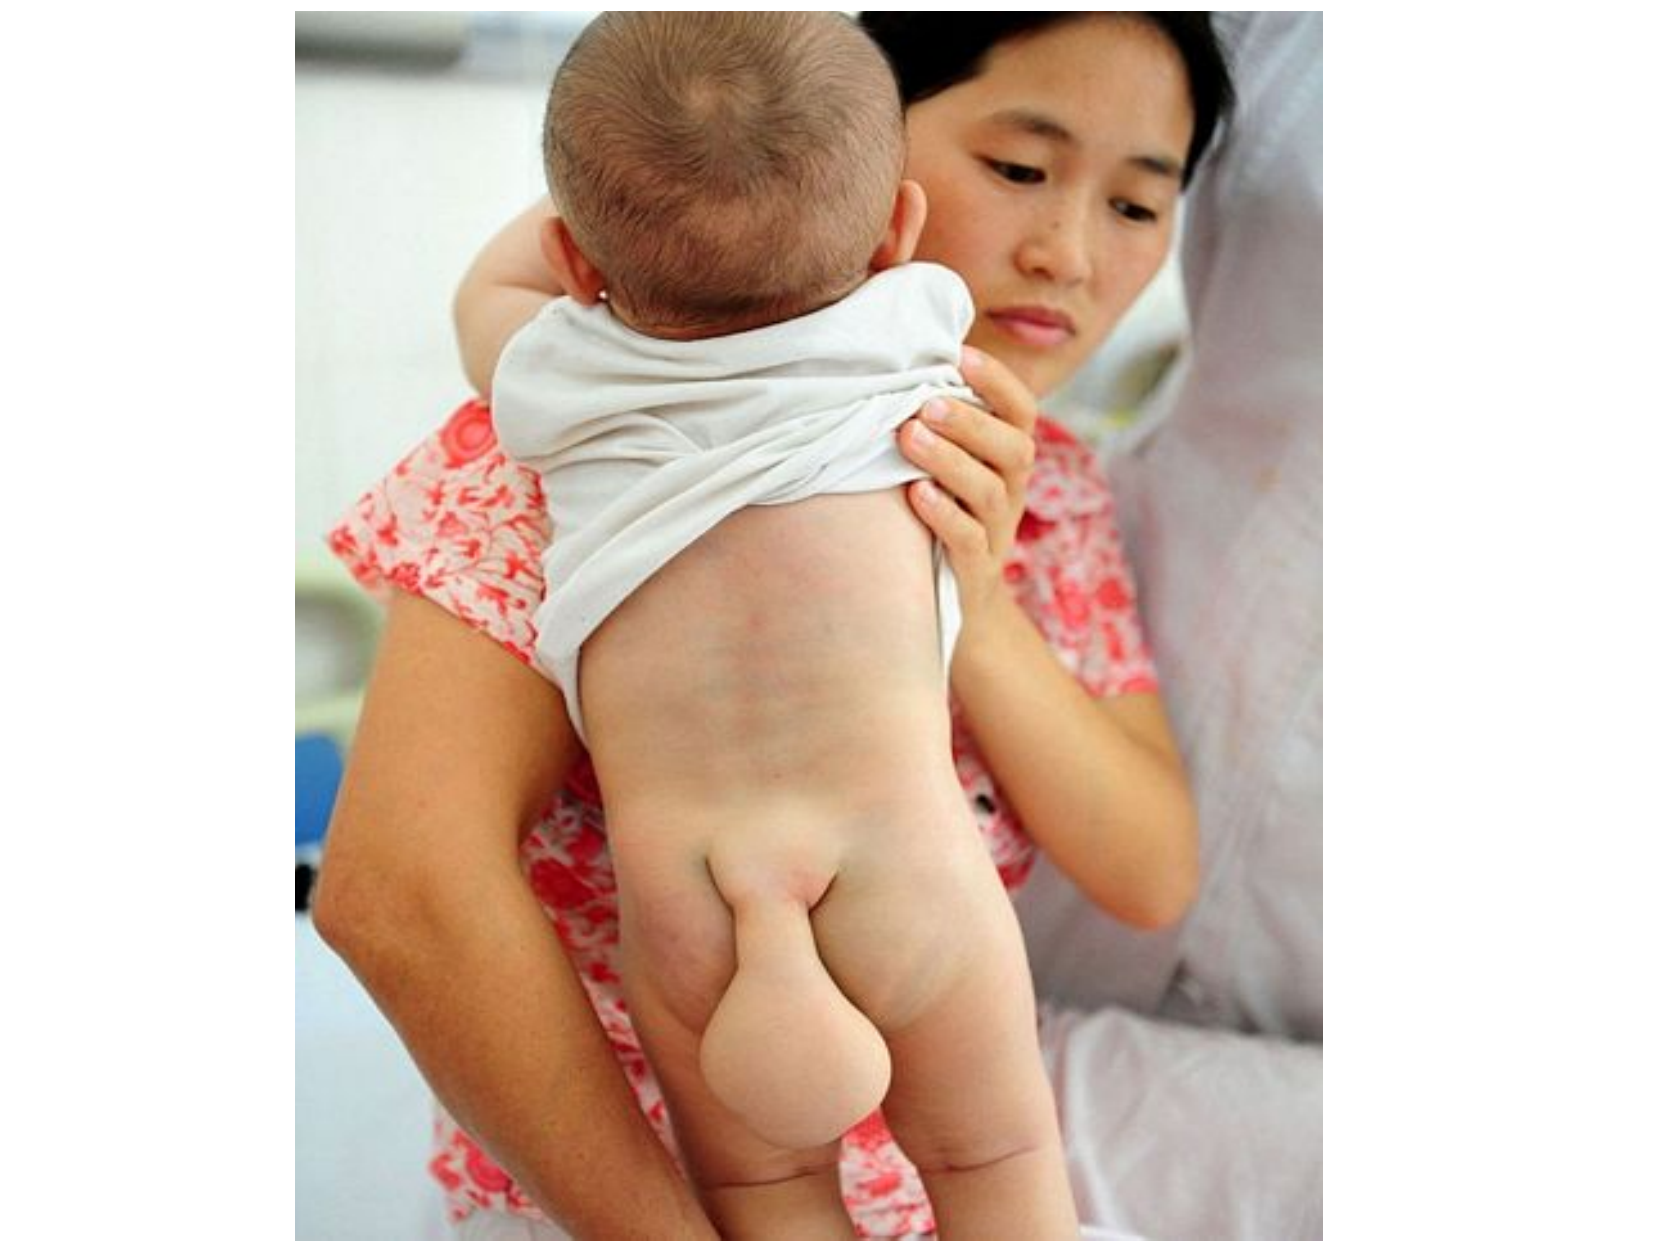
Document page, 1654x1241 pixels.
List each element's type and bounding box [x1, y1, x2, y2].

picture [295, 11, 1323, 1241]
